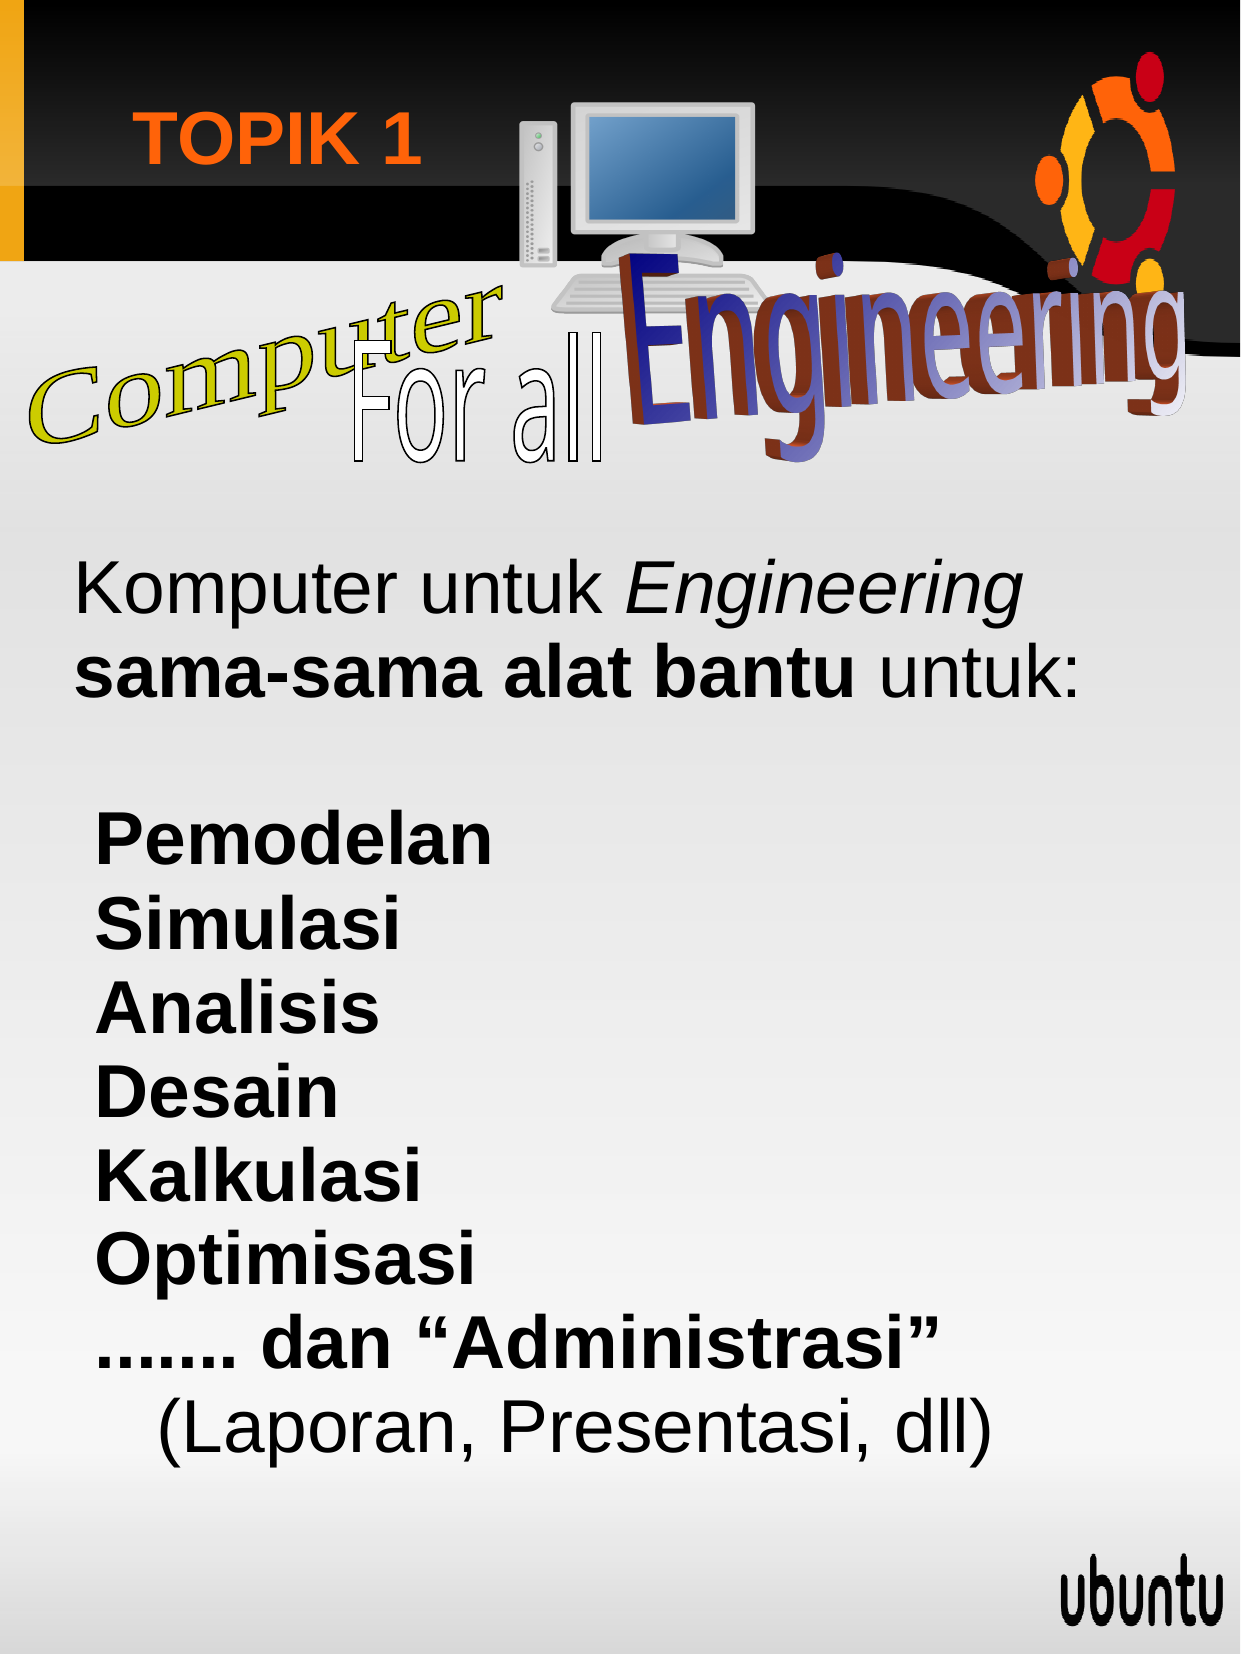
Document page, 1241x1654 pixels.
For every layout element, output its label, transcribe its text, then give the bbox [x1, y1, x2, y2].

text_box For all [354, 340, 391, 461]
text_box Computer [378, 302, 410, 363]
text_box For all [514, 368, 554, 463]
text_box Computer [166, 350, 256, 417]
text_box TOPIK 1 [118, 88, 472, 201]
text_box Computer [108, 373, 160, 427]
text_box Computer [414, 300, 460, 353]
text_box For all [397, 368, 444, 463]
text_box For all [456, 368, 485, 461]
text_box Computer [259, 336, 313, 417]
picture [0, 0, 1241, 1654]
text_box Computer [318, 327, 354, 377]
text_box Computer [465, 325, 492, 345]
text_box Komputer untuk Engineering sama-sama alat bantu untuk: Pemodelan Simulasi Analisis Desain Kalkulasi Optimisasi ....... dan “Administrasi” (Laporan, Presentasi, dll) [59, 537, 1187, 1612]
text_box For all [568, 332, 577, 461]
text_box Computer [363, 354, 375, 370]
text_box For all [592, 332, 601, 461]
text_box Computer [29, 366, 98, 444]
text_box Computer [349, 319, 368, 340]
